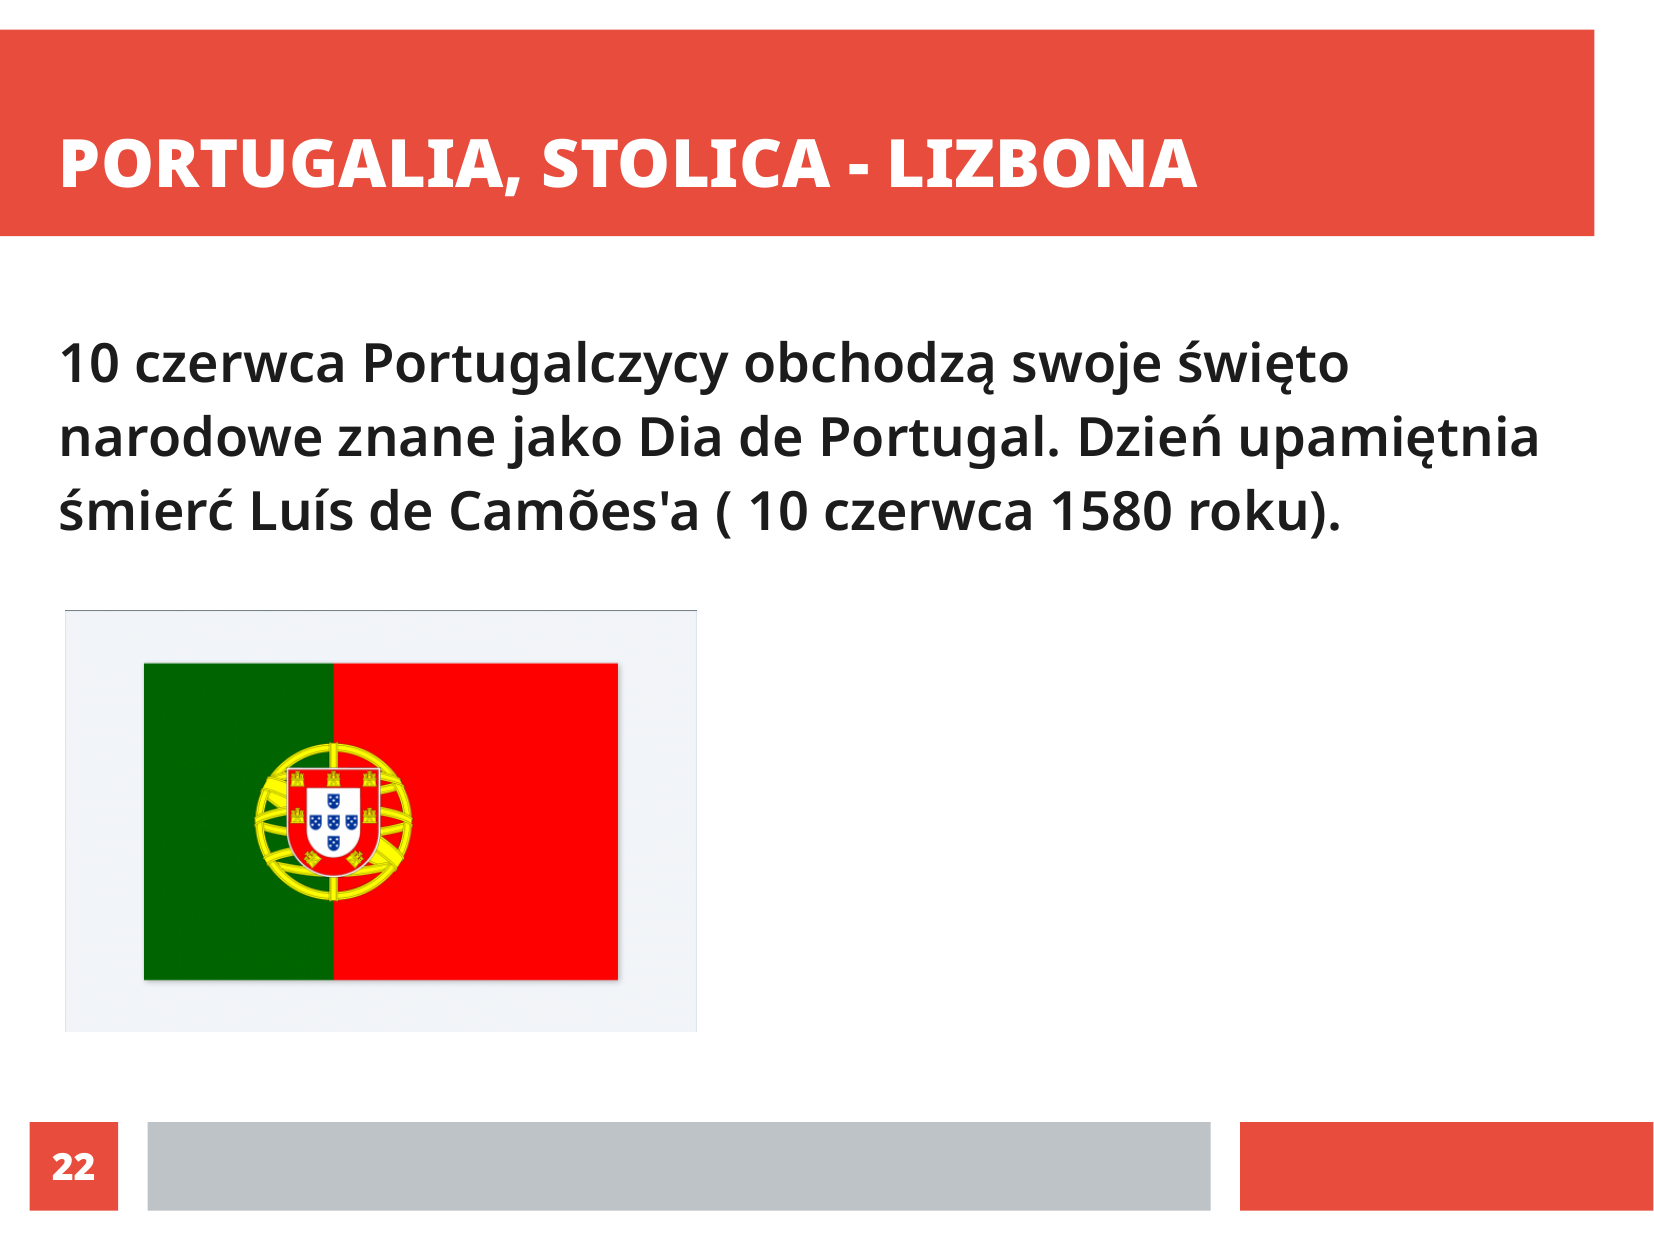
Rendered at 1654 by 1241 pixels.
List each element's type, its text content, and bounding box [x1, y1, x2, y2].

picture [65, 610, 697, 1032]
list 10 czerwca Portugalczycy obchodzą swoje święto narodowe znane jako Dia de Portugal. Dzień upamiętnia śmierć Luís de Camões'a ( 10 czerwca 1580 roku). [59, 324, 1565, 1093]
title PORTUGALIA, STOLICA - LIZBONA [59, 59, 1595, 207]
